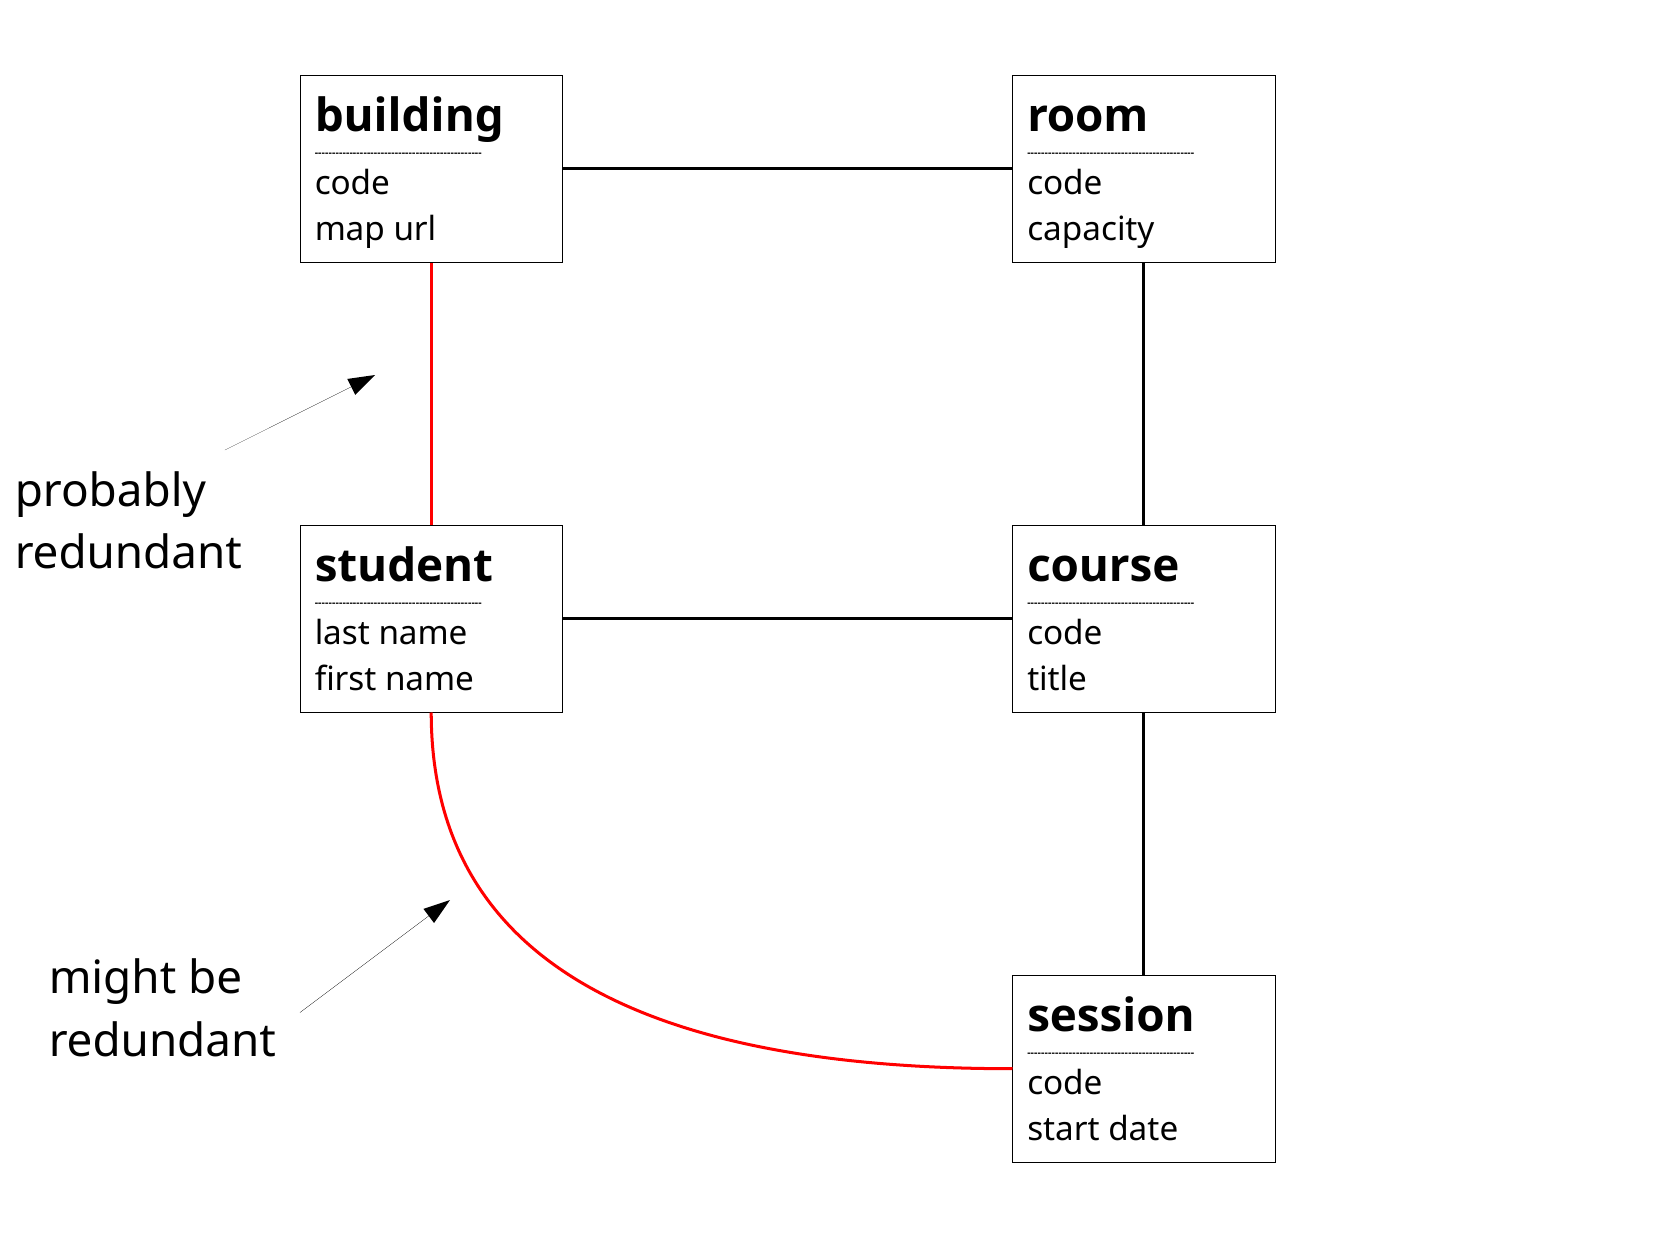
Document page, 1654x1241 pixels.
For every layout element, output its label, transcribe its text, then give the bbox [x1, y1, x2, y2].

text_box building ------------------------------------------------ code map url [300, 75, 563, 263]
text_box student ------------------------------------------------ last name first name [300, 525, 563, 713]
text_box session ------------------------------------------------ code start date [1012, 975, 1276, 1163]
text_box probably redundant [0, 450, 266, 576]
text_box room ------------------------------------------------ code capacity [1012, 75, 1276, 263]
text_box might be redundant [34, 937, 301, 1064]
text_box course ------------------------------------------------ code title [1012, 525, 1276, 713]
